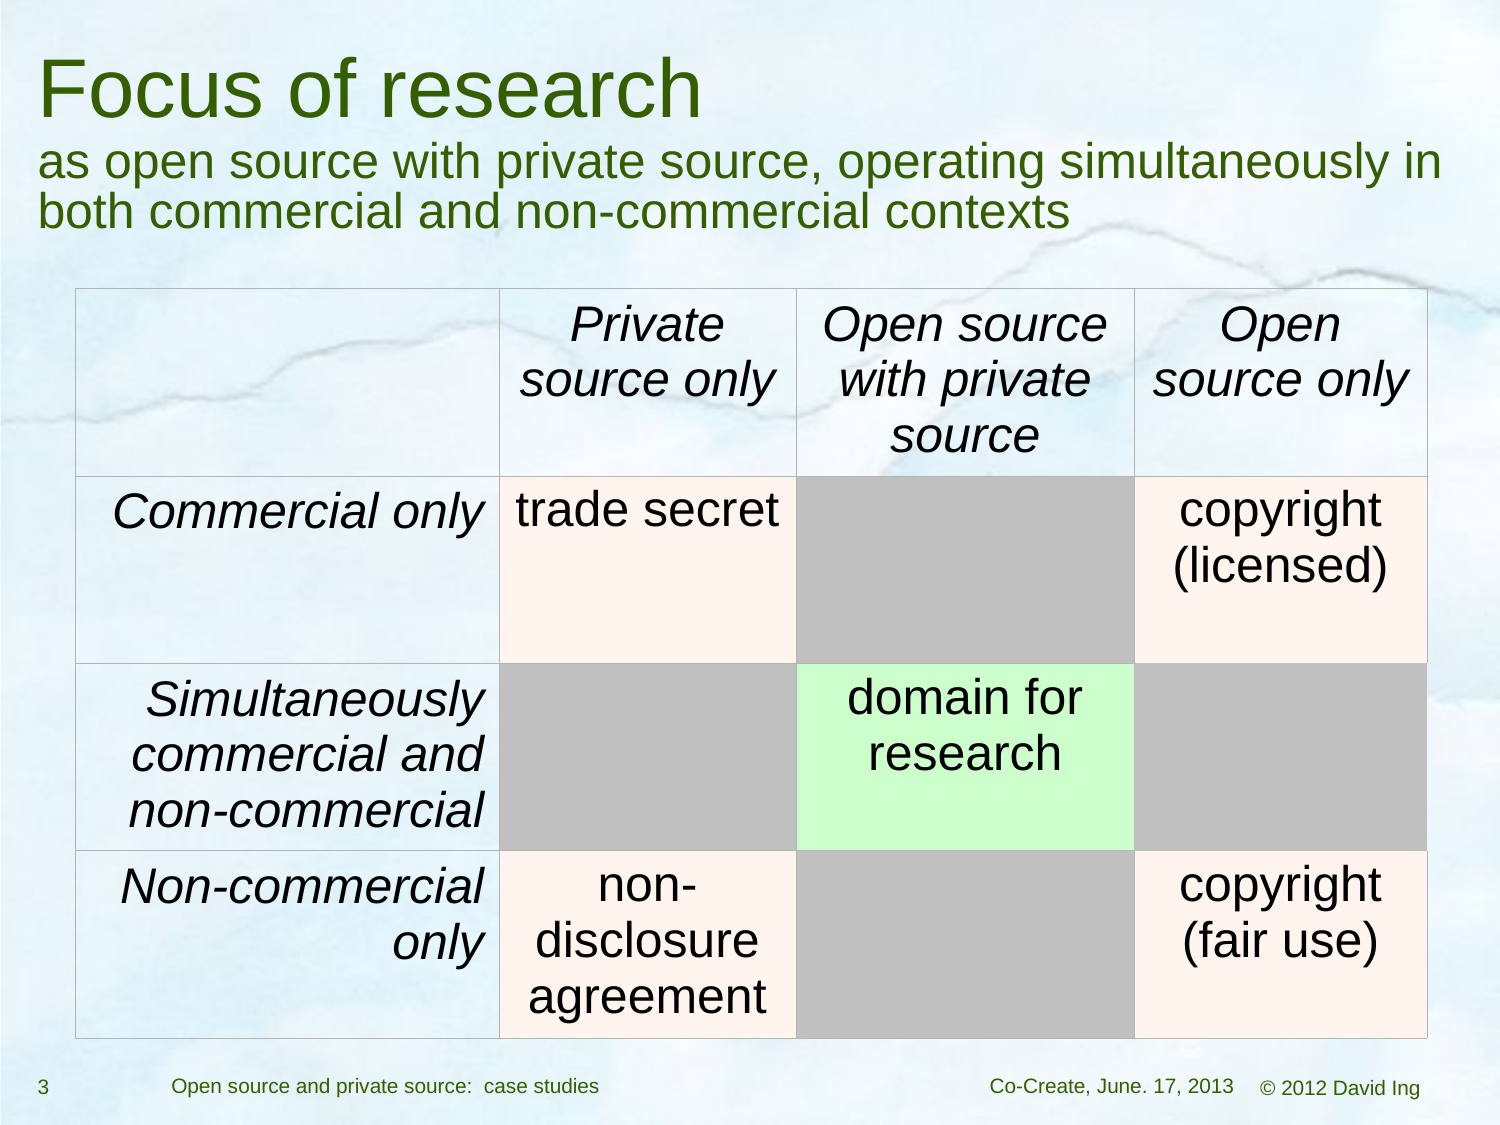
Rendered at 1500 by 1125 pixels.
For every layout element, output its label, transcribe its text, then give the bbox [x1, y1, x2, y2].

table_cell domain for research [797, 664, 1134, 850]
table_cell [797, 851, 1134, 1038]
table_cell Simultaneously commercial and non-commercial [76, 664, 499, 850]
table_cell trade secret [500, 477, 796, 663]
table_header Open source only [1135, 289, 1427, 476]
table_header Private source only [500, 289, 796, 476]
table_cell [500, 664, 796, 850]
table_header Open source with private source [797, 289, 1134, 476]
table_cell [1134, 663, 1427, 851]
table_cell copyright (fair use) [1135, 851, 1427, 1038]
picture [0, 0, 1500, 1125]
table_header [76, 289, 499, 476]
table_cell copyright (licensed) [1135, 477, 1427, 663]
table_cell Non-commercial only [76, 851, 499, 1038]
table_cell Commercial only [76, 477, 499, 663]
table_cell non-disclosure agreement [500, 851, 796, 1038]
title Focus of research as open source with private source, operating simultaneously in both commercial and non-commercial contexts [37, 37, 1463, 250]
table_cell [797, 477, 1134, 663]
